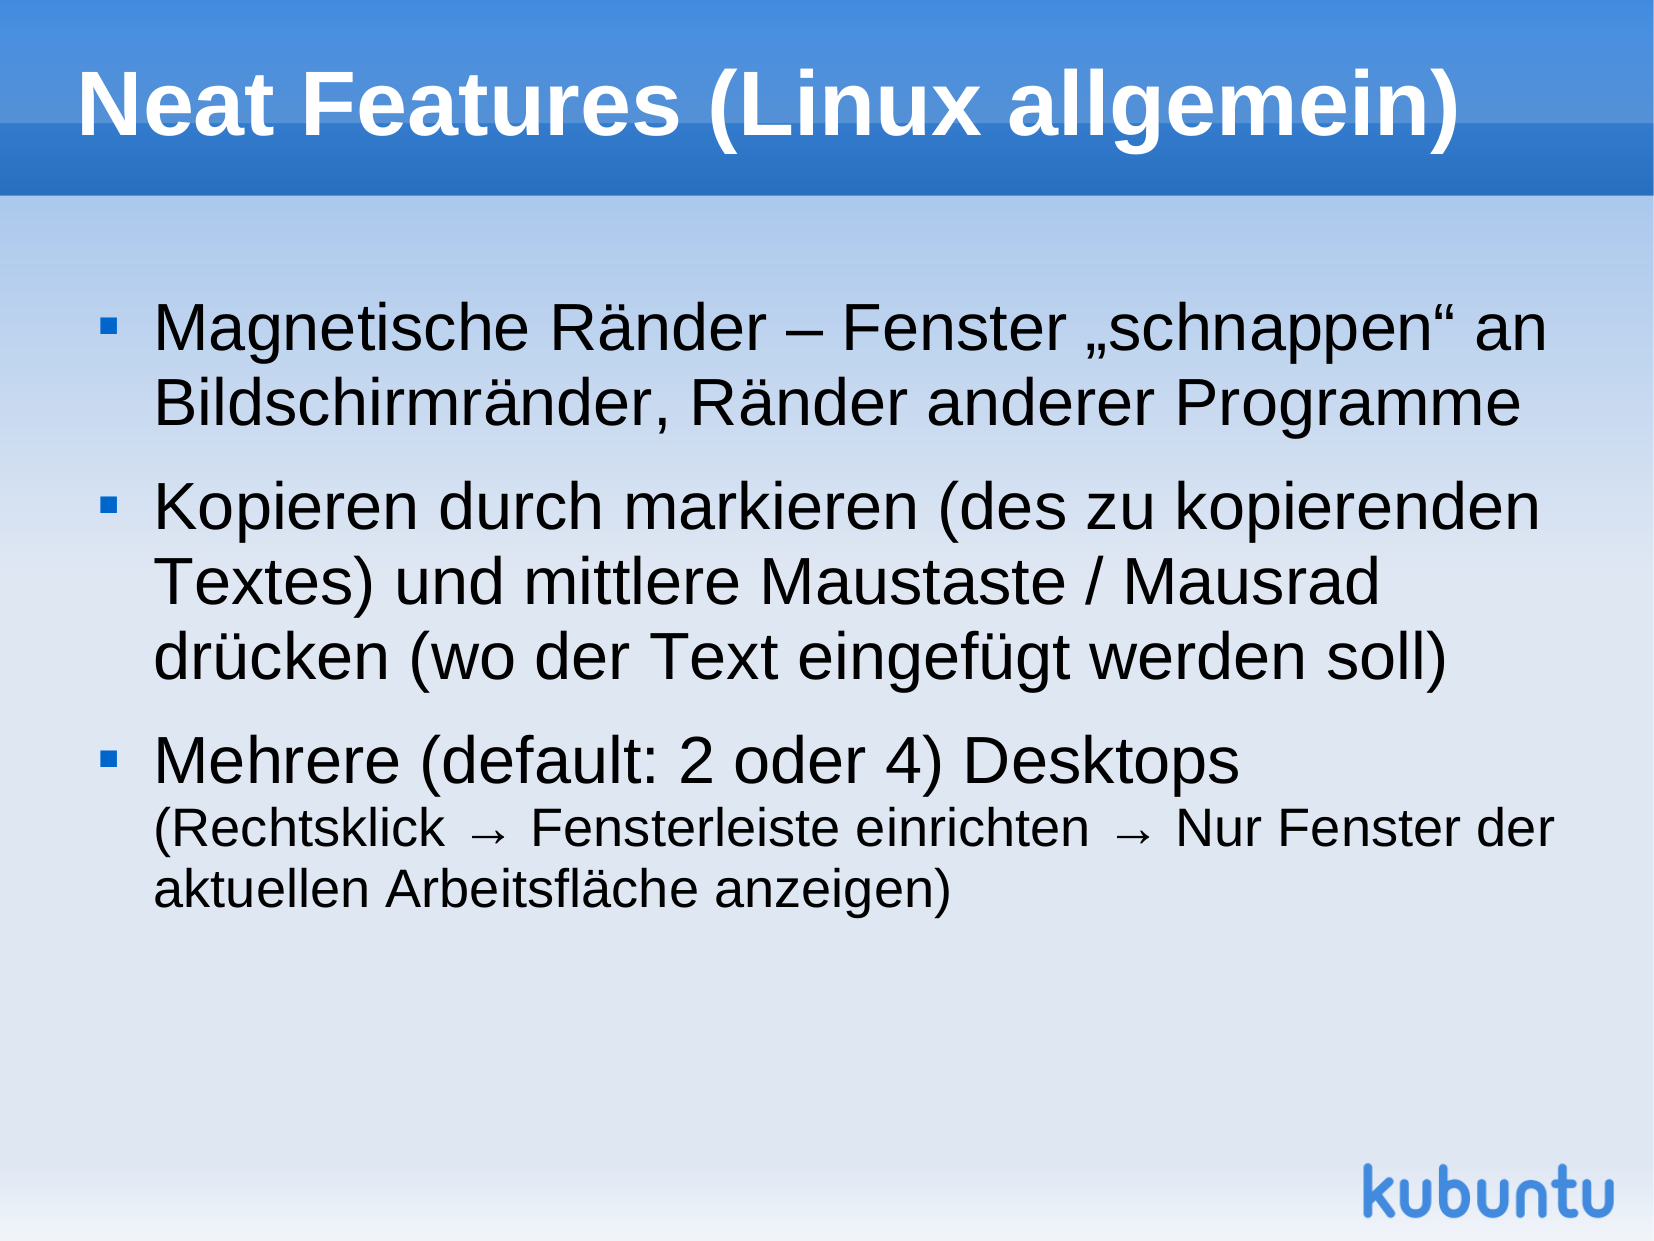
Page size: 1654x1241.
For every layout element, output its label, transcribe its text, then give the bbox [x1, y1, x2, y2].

picture [0, 0, 1654, 1241]
title Neat Features (Linux allgemein) [76, 0, 1565, 208]
list Magnetische Ränder – Fenster „schnappen“ an Bildschirmränder, Ränder anderer Programme Kopieren durch markieren (des zu kopierenden Textes) und mittlere Maustaste / Mausrad drücken (wo der Text eingefügt werden soll) Mehrere (default: 2 oder 4) Desktops (Rechtsklick → Fensterleiste einrichten → Nur Fenster der aktuellen Arbeitsfläche anzeigen) [82, 290, 1571, 1094]
